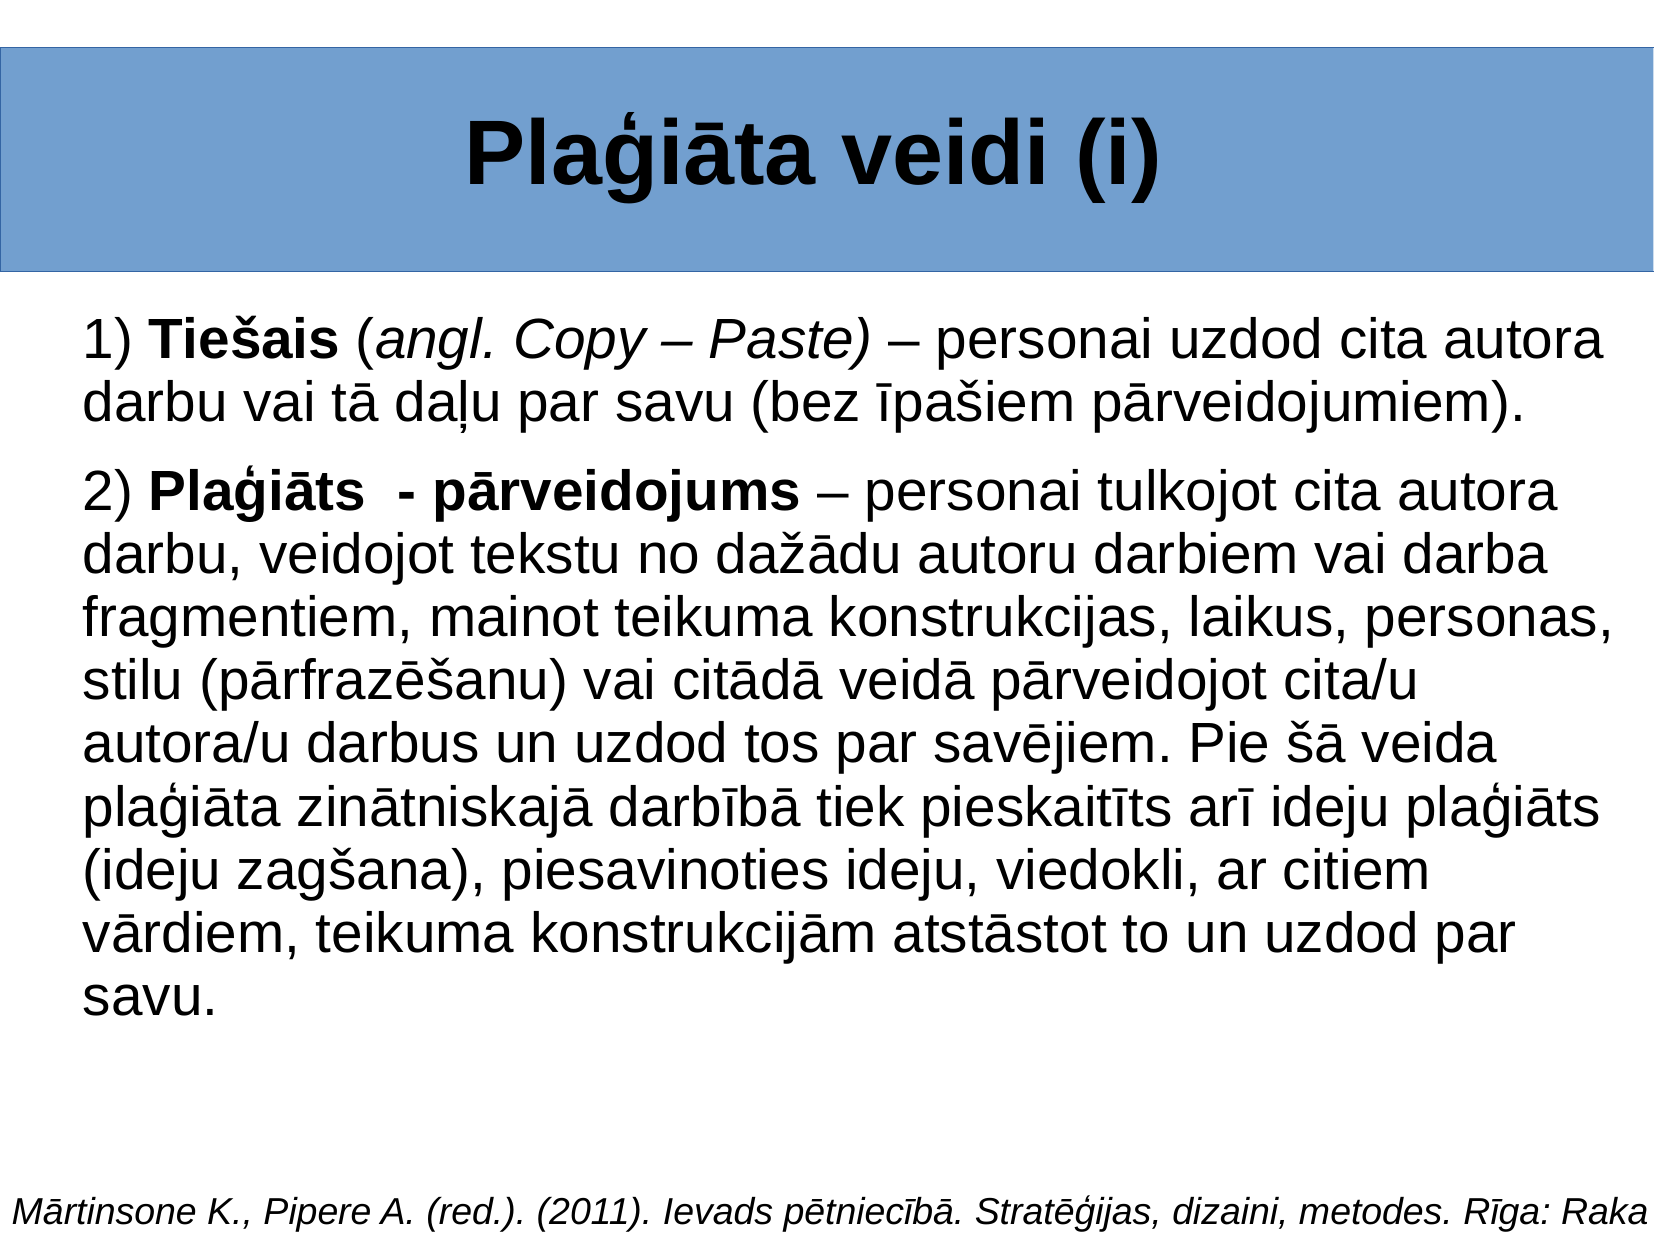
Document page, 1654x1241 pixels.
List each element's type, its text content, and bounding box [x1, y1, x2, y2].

text_box [0, 47, 1654, 272]
title Plaģiāta veidi (i) [82, 49, 1571, 257]
list 1) Tiešais (angl. Copy – Paste) – personai uzdod cita autora darbu vai tā daļu par savu (bez īpašiem pārveidojumiem). 2) Plaģiāts - pārveidojums – personai tulkojot cita autora darbu, veidojot tekstu no dažādu autoru darbiem vai darba fragmentiem, mainot teikuma konstrukcijas, laikus, personas, stilu (pārfrazēšanu) vai citādā veidā pārveidojot cita/u autora/u darbus un uzdod tos par savējiem. Pie šā veida plaģiāta zinātniskajā darbībā tiek pieskaitīts arī ideju plaģiāts (ideju zagšana), piesavinoties ideju, viedokli, ar citiem vārdiem, teikuma konstrukcijām atstāstot to un uzdod par savu. [82, 307, 1619, 1099]
text_box Mārtinsone K., Pipere A. (red.). (2011). Ievads pētniecībā. Stratēģijas, dizaini, metodes. Rīga: Raka [0, 1183, 1654, 1241]
